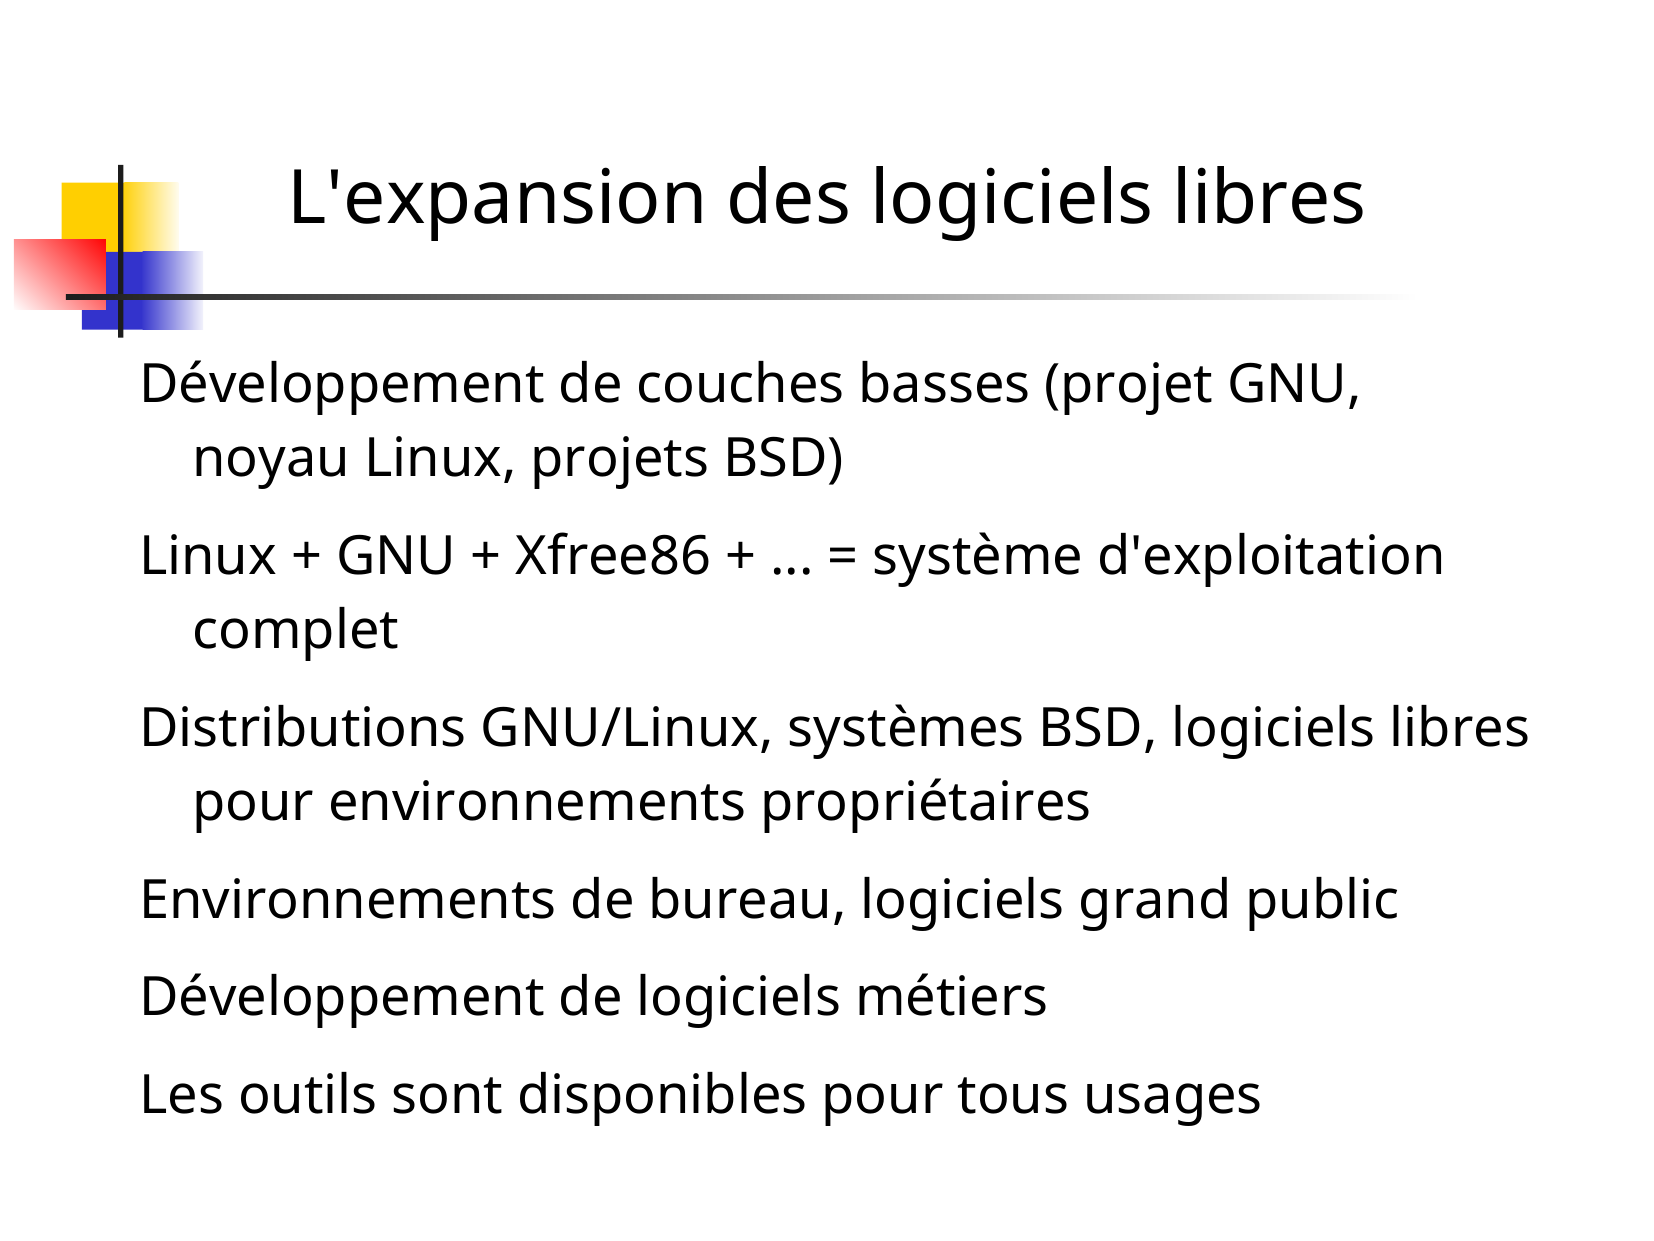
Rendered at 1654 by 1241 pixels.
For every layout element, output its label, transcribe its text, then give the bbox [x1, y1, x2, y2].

title L'expansion des logiciels libres [121, 83, 1534, 307]
list Développement de couches basses (projet GNU, noyau Linux, projets BSD) Linux + GNU + Xfree86 + ... = système d'exploitation complet Distributions GNU/Linux, systèmes BSD, logiciels libres pour environnements propriétaires Environnements de bureau, logiciels grand public Développement de logiciels métiers Les outils sont disponibles pour tous usages [121, 344, 1534, 1151]
